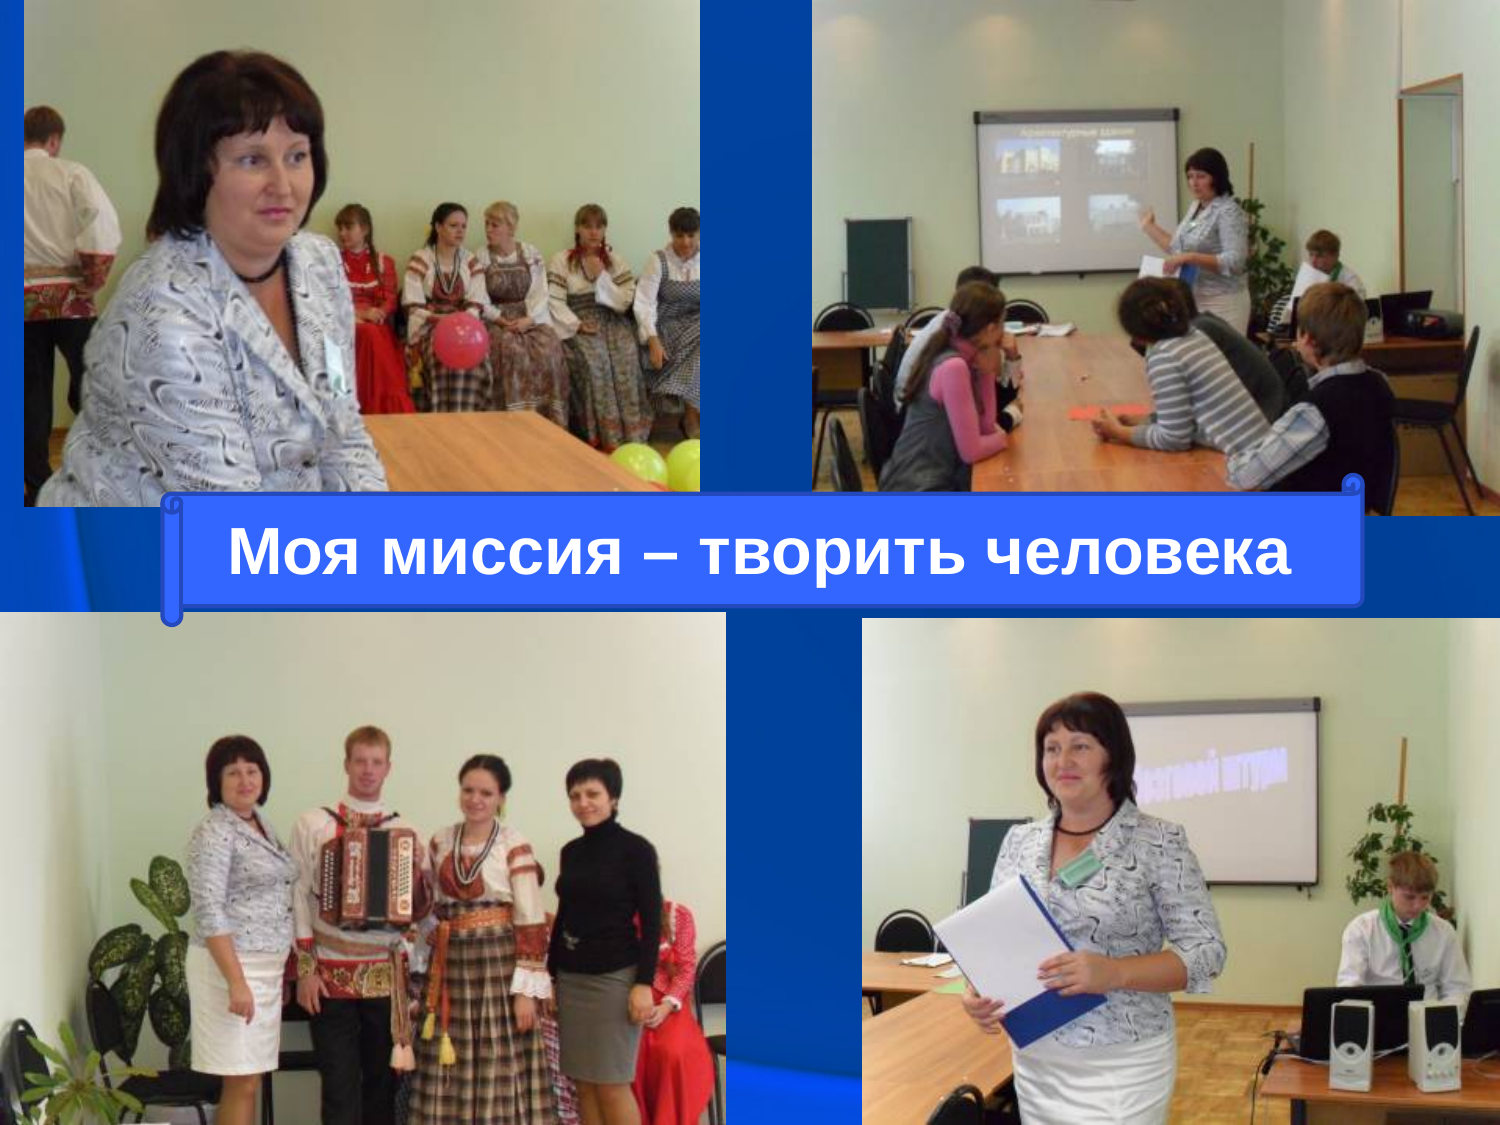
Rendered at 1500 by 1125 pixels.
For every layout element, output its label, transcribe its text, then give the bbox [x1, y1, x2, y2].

text_box Моя миссия – творить человека [212, 500, 1338, 596]
text_box [162, 474, 1363, 626]
picture [0, 0, 1500, 1125]
